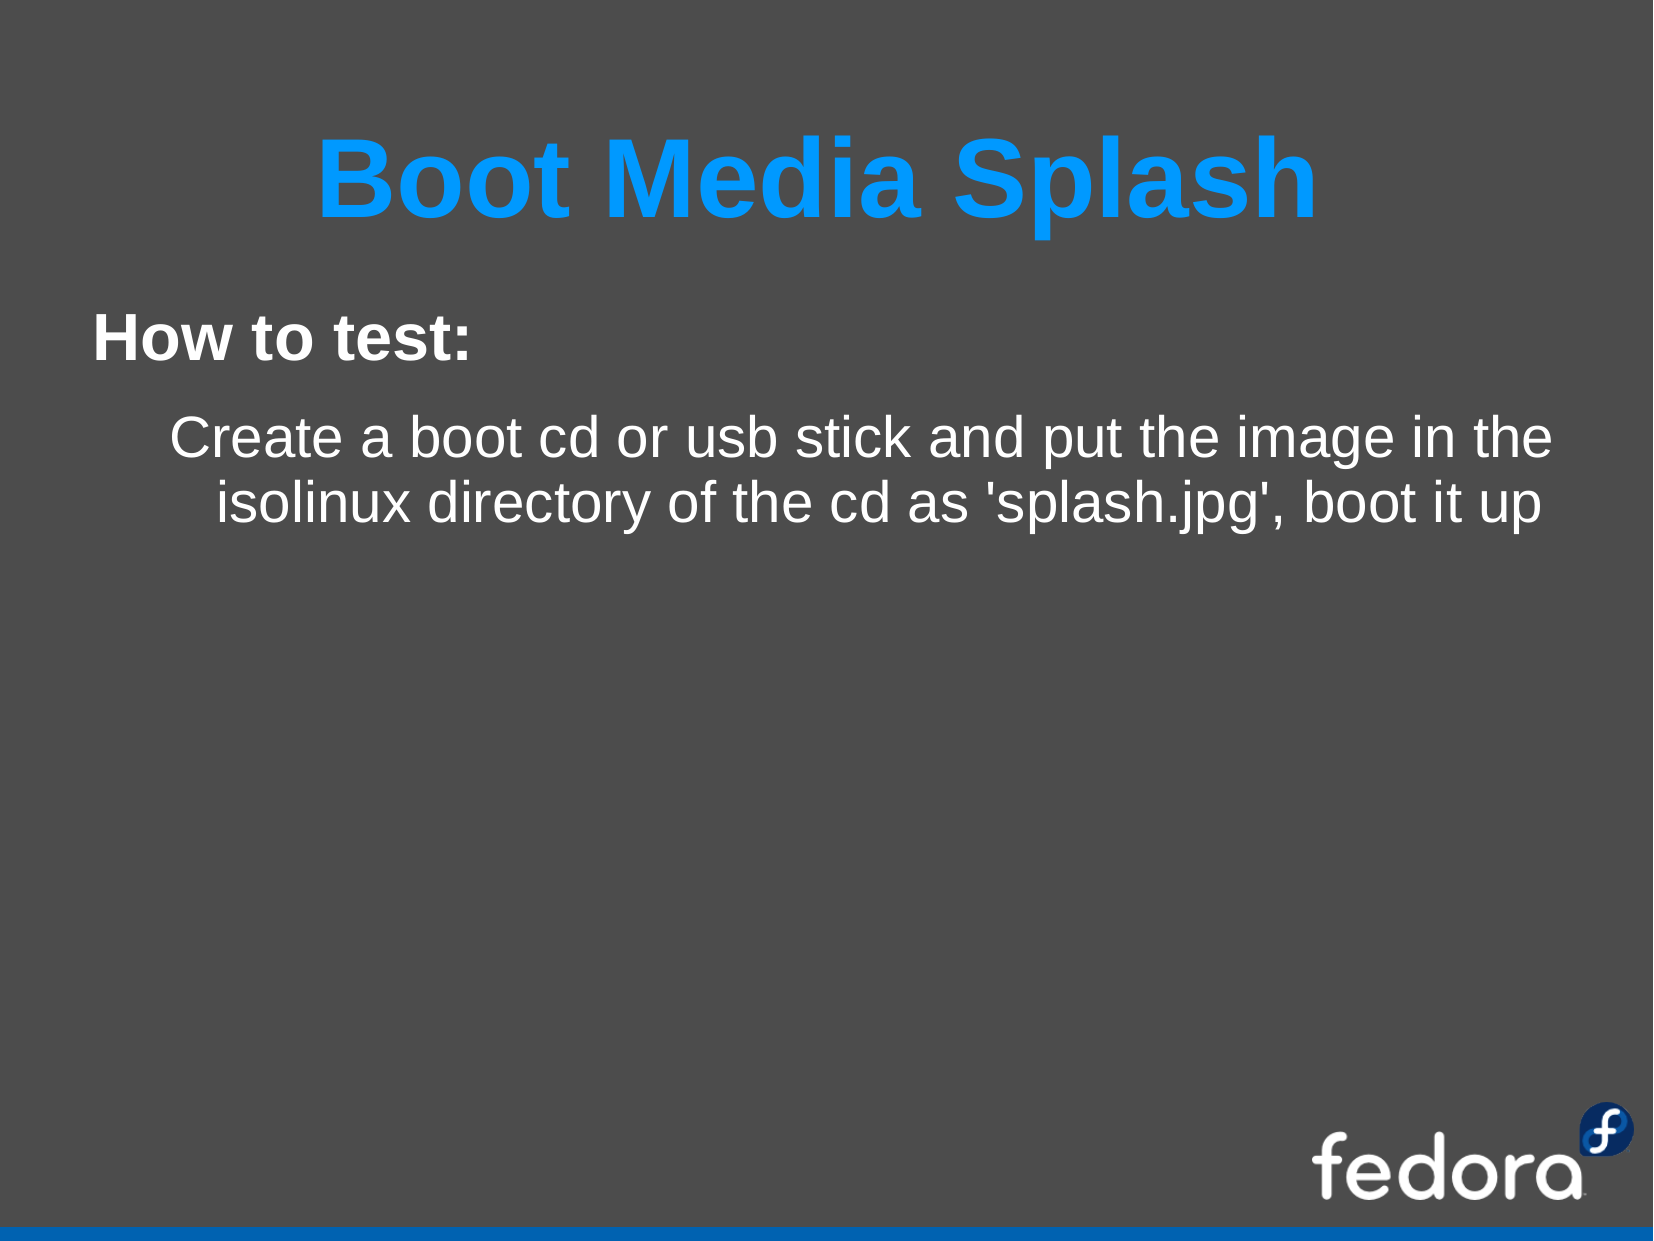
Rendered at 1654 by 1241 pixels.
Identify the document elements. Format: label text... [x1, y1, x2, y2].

picture [1312, 1102, 1634, 1200]
list How to test: Create a boot cd or usb stick and put the image in the isolinux directory of the cd as 'splash.jpg', boot it up [74, 300, 1575, 1082]
title Boot Media Splash [112, 75, 1524, 283]
